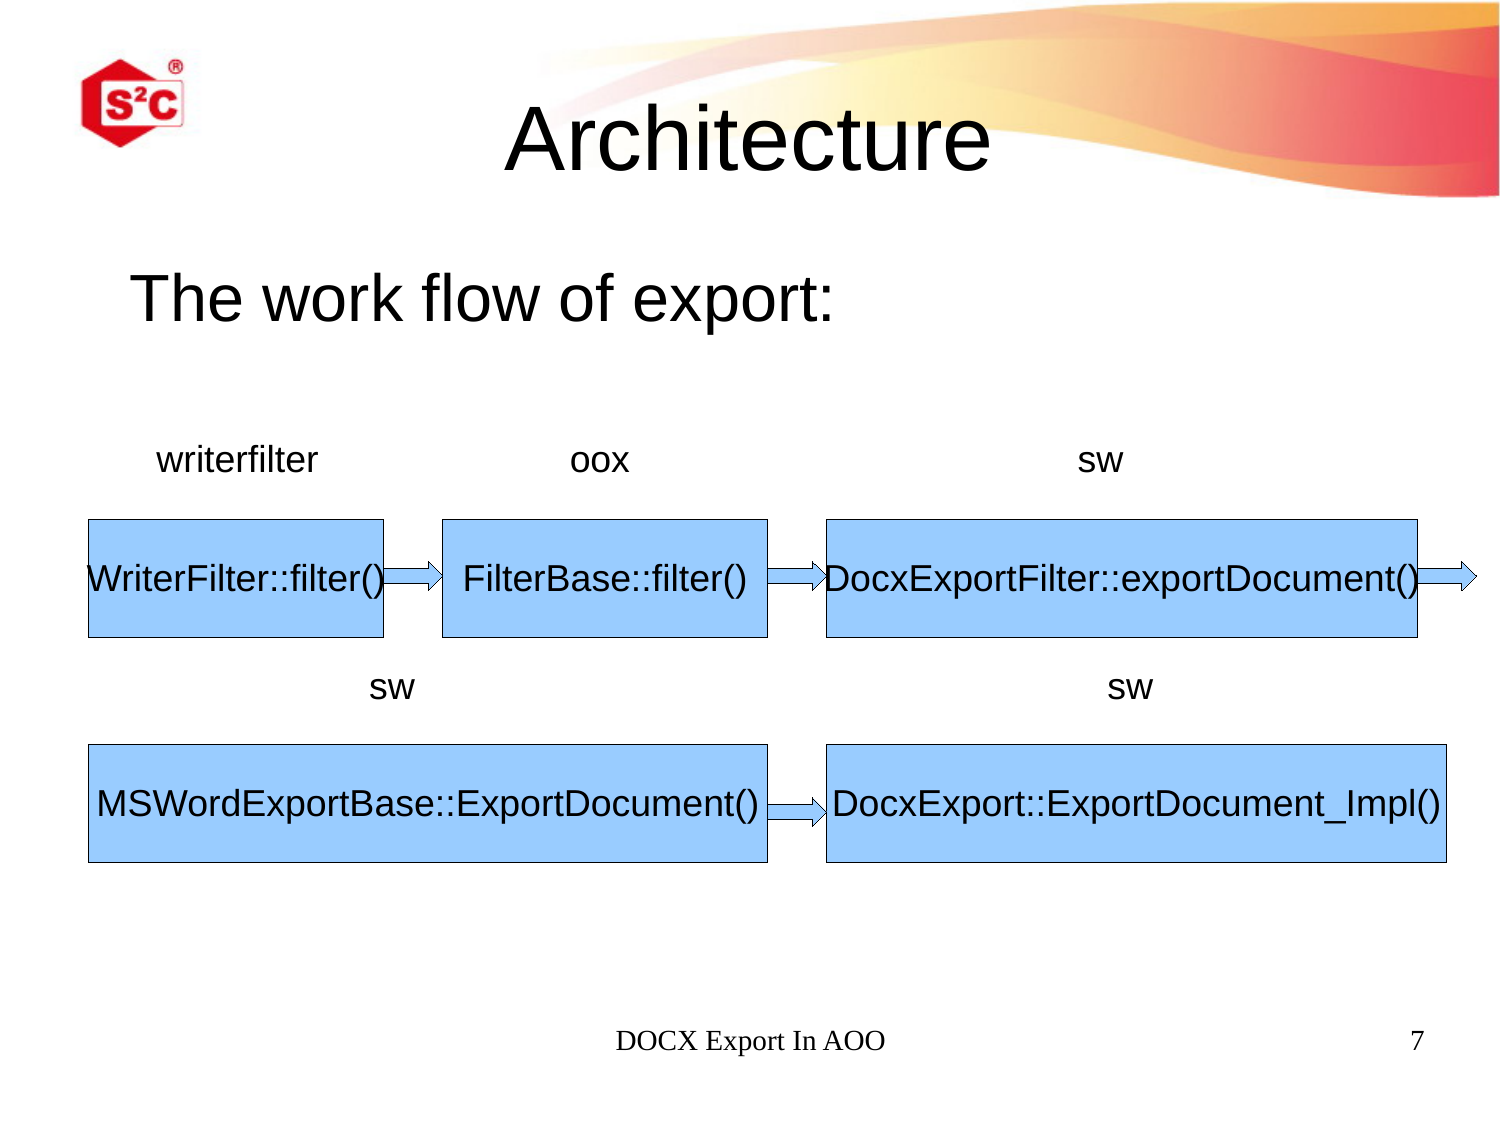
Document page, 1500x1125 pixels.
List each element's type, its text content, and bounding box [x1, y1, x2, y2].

title Architecture [75, 44, 1425, 233]
text_box sw [1062, 431, 1152, 488]
text_box DocxExportFilter::exportDocument() [826, 519, 1418, 638]
text_box DocxExport::ExportDocument_Impl() [826, 744, 1447, 863]
text_box MSWordExportBase::ExportDocument() [88, 744, 768, 863]
text_box [1417, 561, 1477, 591]
text_box oox [555, 431, 674, 488]
text_box FilterBase::filter() [442, 519, 768, 638]
text_box [767, 797, 827, 827]
text_box sw [1092, 657, 1182, 715]
text_box [767, 561, 827, 591]
text_box sw [354, 657, 443, 715]
picture [0, 0, 1500, 1125]
text_box [383, 561, 443, 591]
text_box WriterFilter::filter() [88, 519, 384, 638]
text_box writerfilter [141, 431, 349, 488]
list The work flow of export: [73, 261, 1424, 1004]
